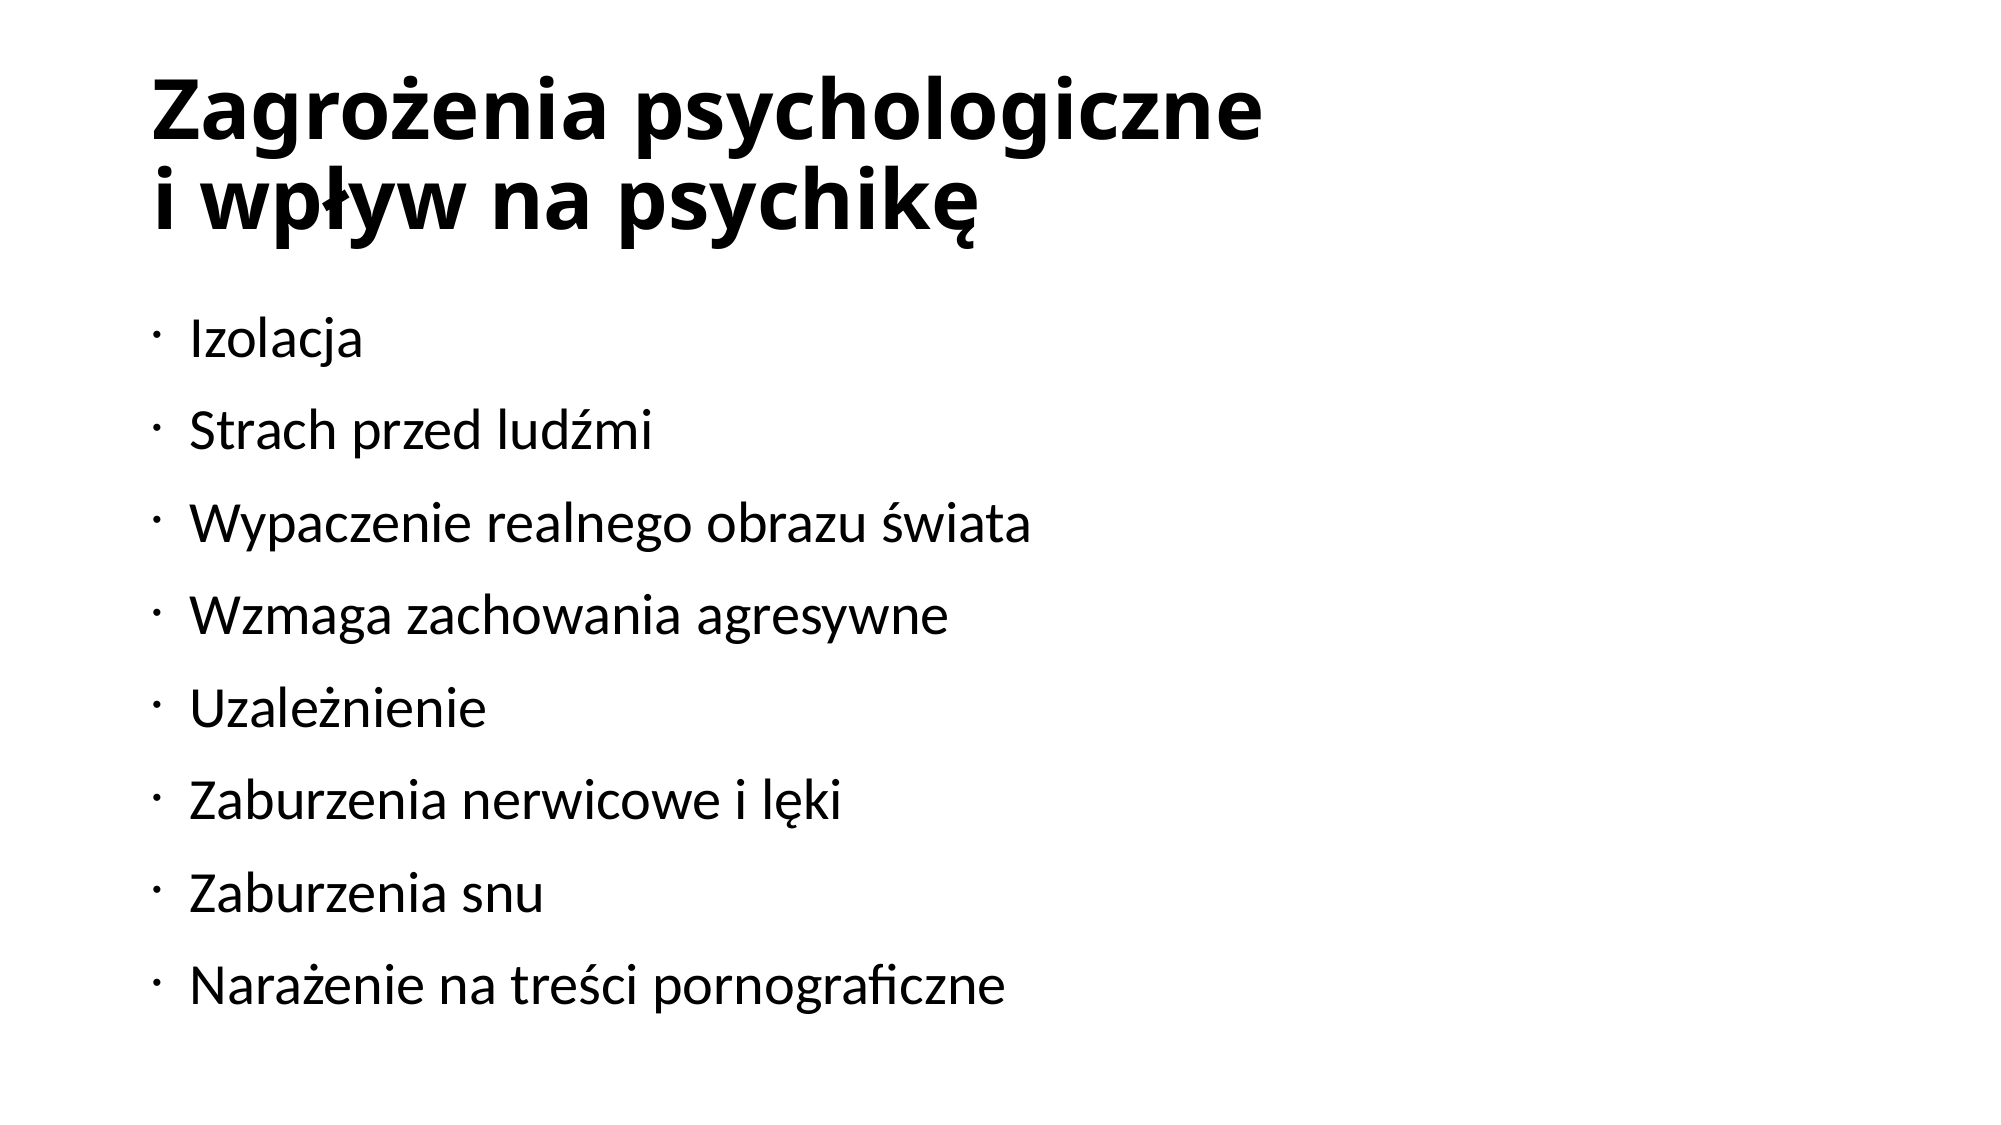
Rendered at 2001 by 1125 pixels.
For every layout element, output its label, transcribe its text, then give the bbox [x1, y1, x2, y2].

title Zagrożenia psychologiczne i wpływ na psychikę [137, 59, 1863, 278]
list Izolacja Strach przed ludźmi Wypaczenie realnego obrazu świata Wzmaga zachowania agresywne Uzależnienie Zaburzenia nerwicowe i lęki Zaburzenia snu Narażenie na treści pornograficzne [137, 299, 1863, 1014]
